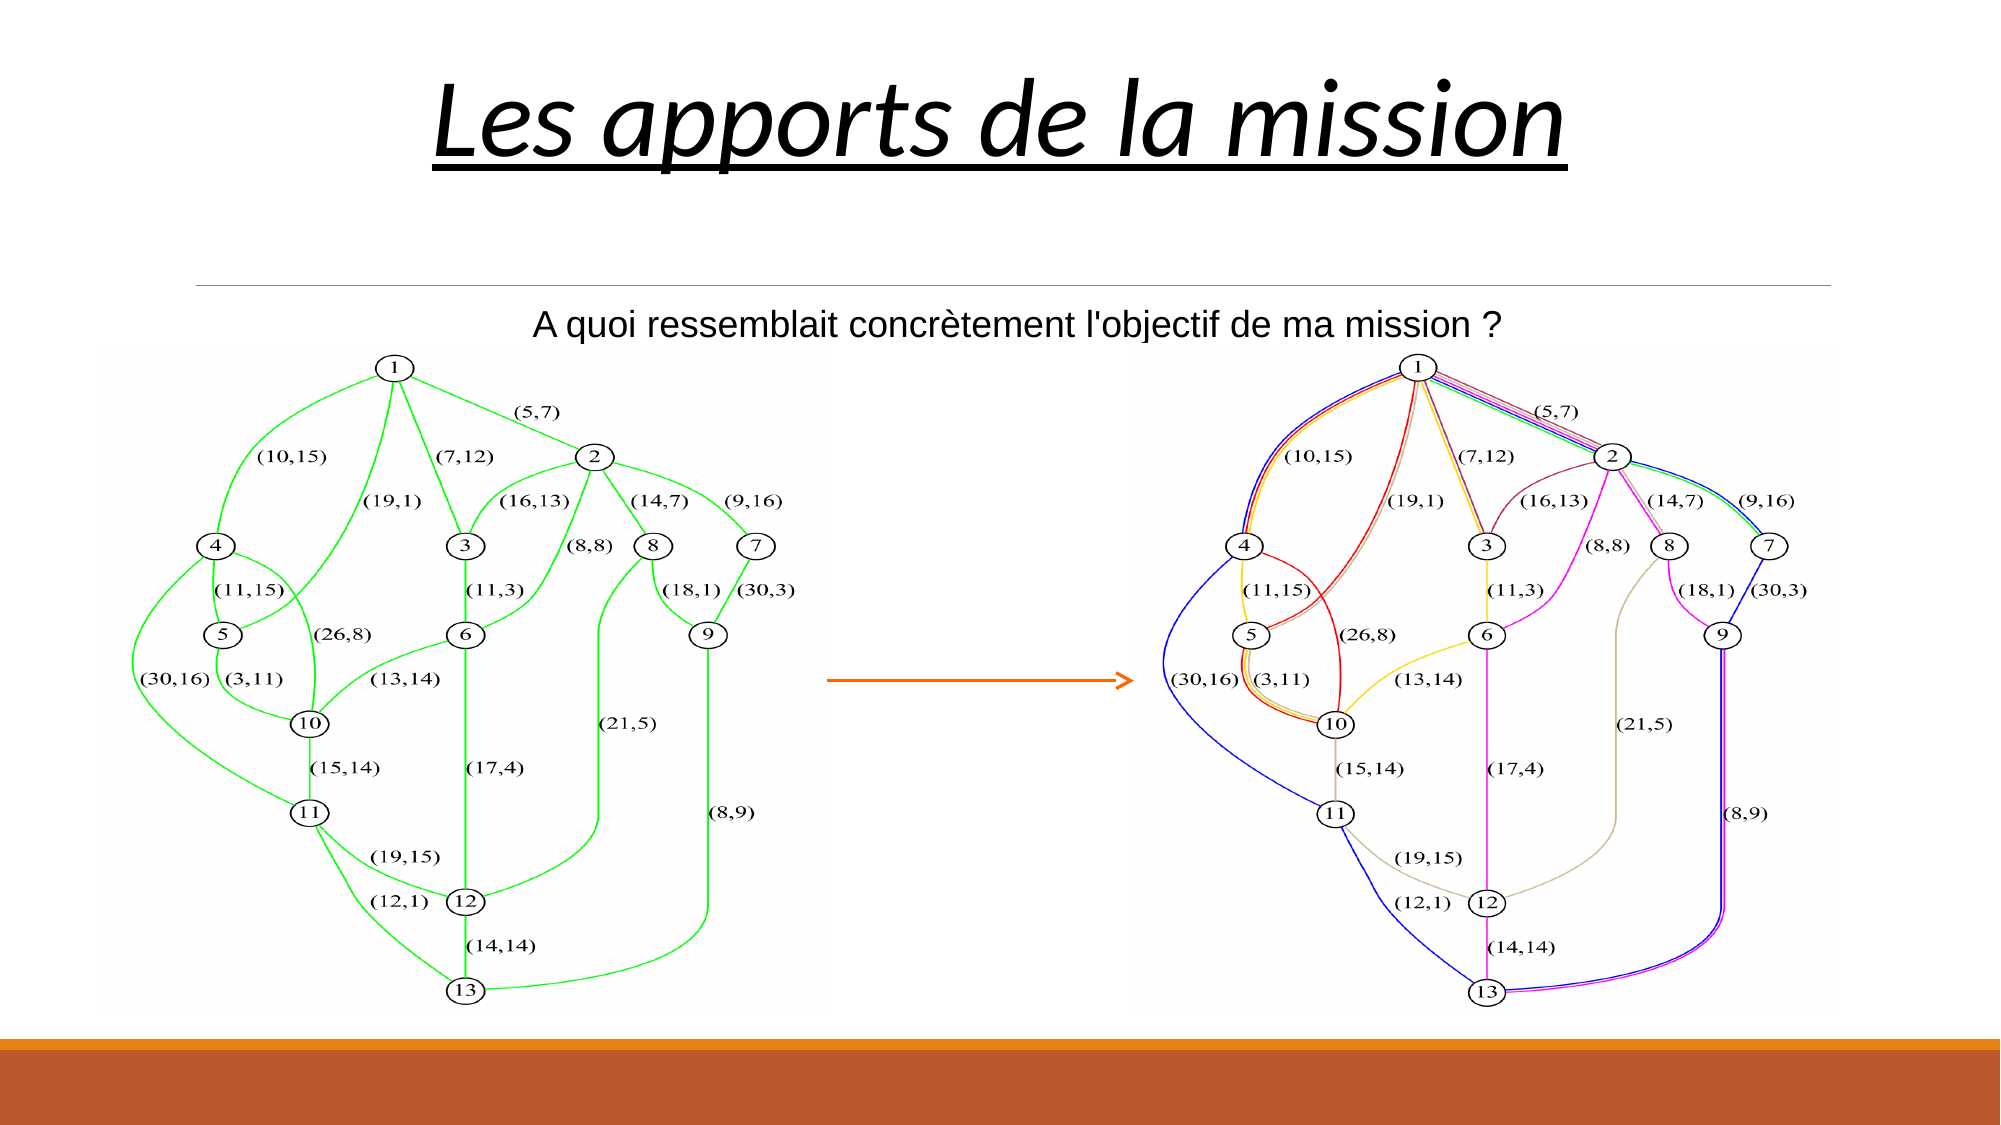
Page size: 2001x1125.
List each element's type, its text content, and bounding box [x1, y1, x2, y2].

text_box Les apports de la mission [232, 64, 1768, 217]
picture [1133, 343, 1838, 1019]
picture [101, 344, 827, 1017]
text_box A quoi ressemblait concrètement l'objectif de ma mission ? [0, 296, 2000, 353]
